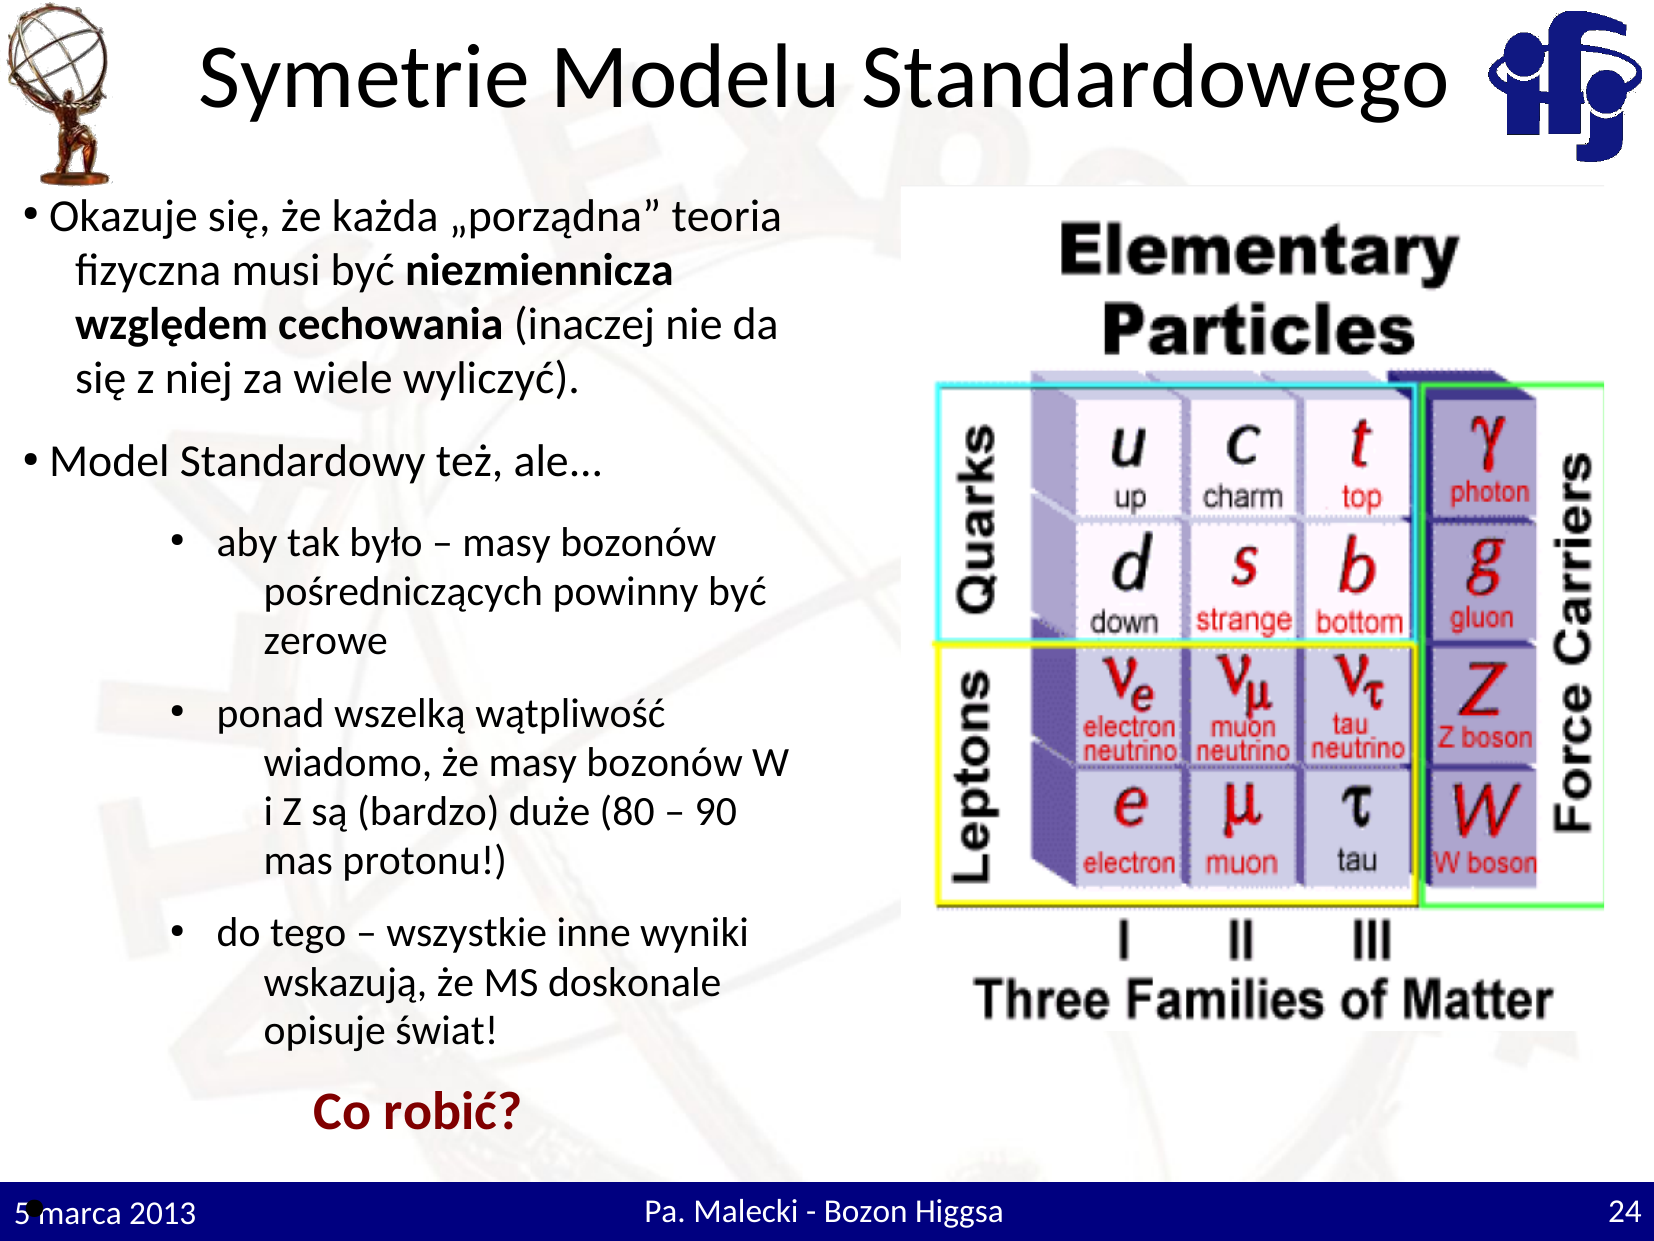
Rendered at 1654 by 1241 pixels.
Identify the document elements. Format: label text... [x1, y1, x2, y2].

list Okazuje się, że każda „porządna” teoria fizyczna musi być niezmiennicza względem cechowania (inaczej nie da się z niej za wiele wyliczyć). Model Standardowy też, ale... aby tak było – masy bozonów pośredniczących powinny być zerowe ponad wszelką wątpliwość wiadomo, że masy bozonów W i Z są (bardzo) duże (80 – 90 mas protonu!) do tego – wszystkie inne wyniki wskazują, że MS doskonale opisuje świat! Co robić? [19, 187, 796, 1171]
picture [0, 0, 1654, 1182]
title Symetrie Modelu Standardowego [75, 0, 1575, 150]
